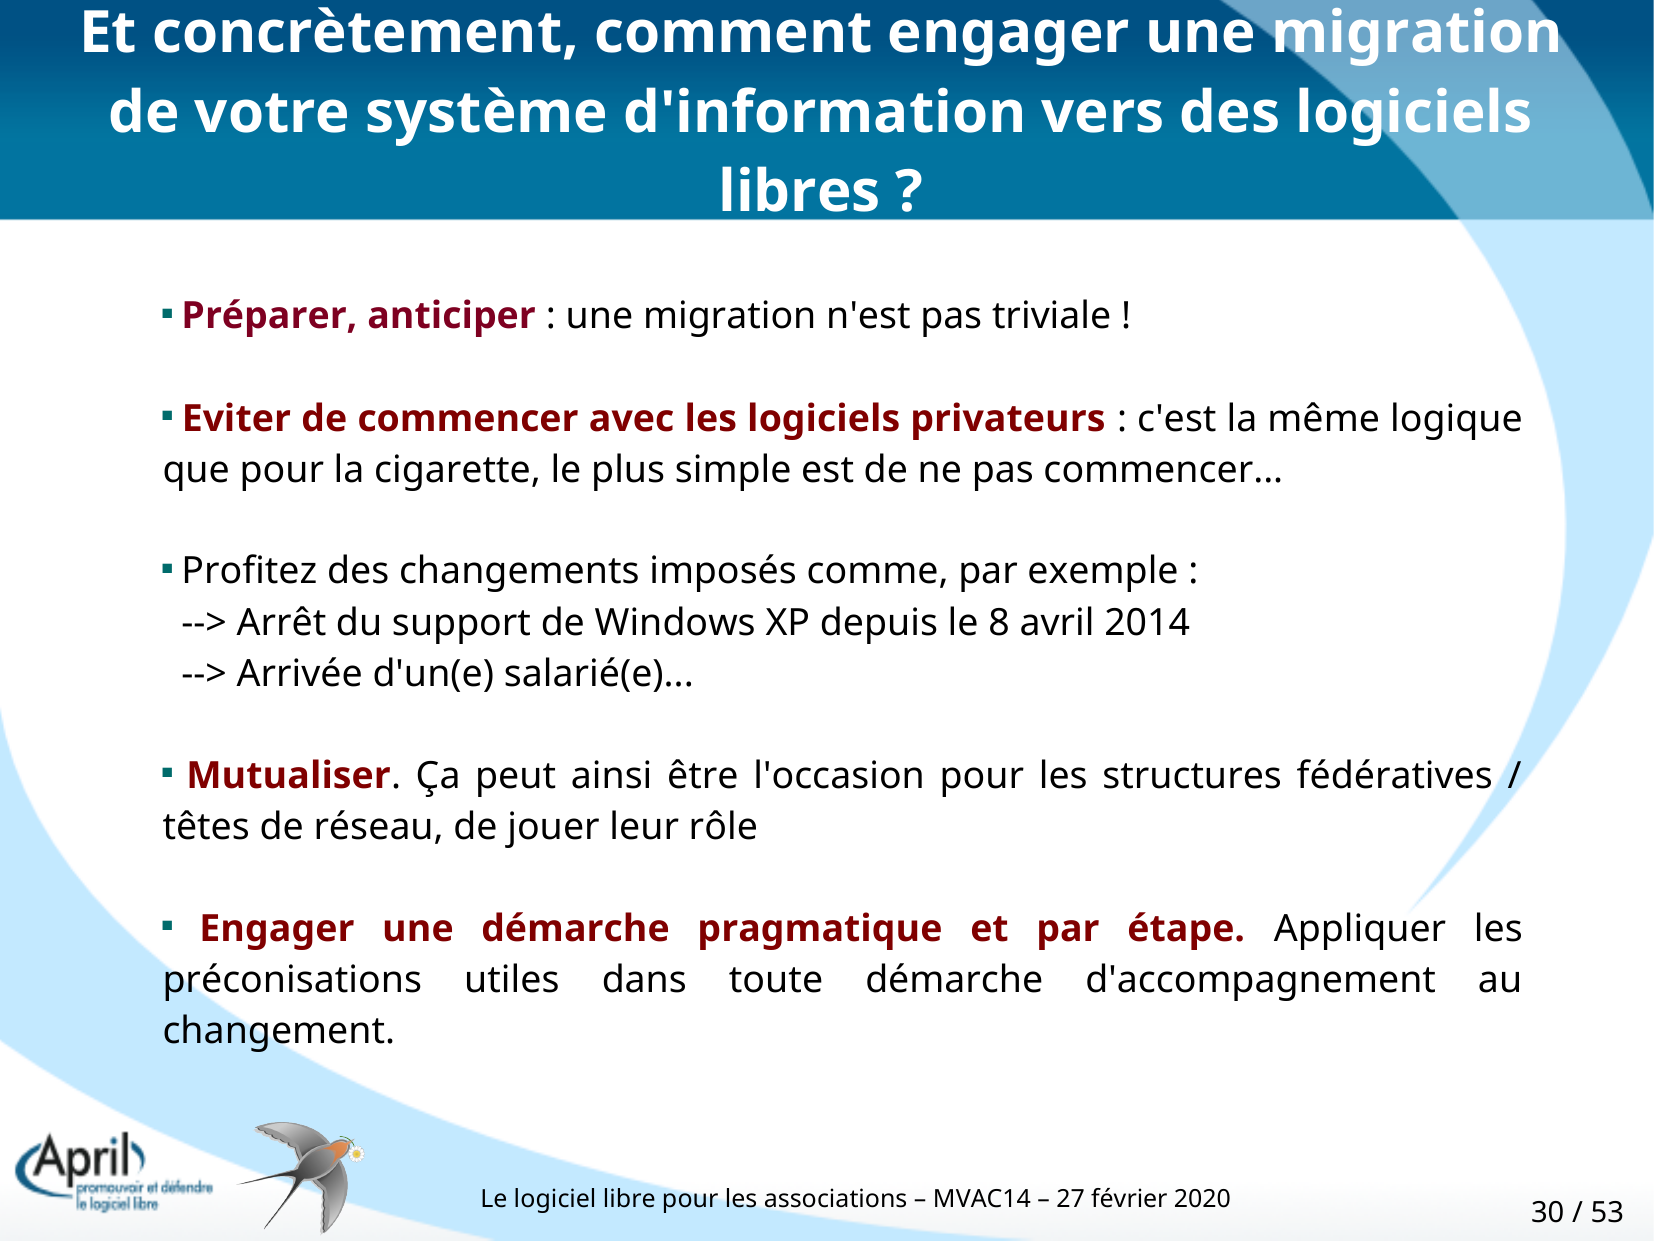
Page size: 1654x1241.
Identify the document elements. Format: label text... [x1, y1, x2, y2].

picture [0, 0, 1654, 1241]
text_box Préparer, anticiper : une migration n'est pas triviale ! Eviter de commencer avec les logiciels privateurs : c'est la même logique que pour la cigarette, le plus simple est de ne pas commencer... Profitez des changements imposés comme, par exemple : --> Arrêt du support de Windows XP depuis le 8 avril 2014 --> Arrivée d'un(e) salarié(e)... Mutualiser. Ça peut ainsi être l'occasion pour les structures fédératives / têtes de réseau, de jouer leur rôle Engager une démarche pragmatique et par étape. Appliquer les préconisations utiles dans toute démarche d'accompagnement au changement. [147, 281, 1538, 1063]
title Et concrètement, comment engager une migration de votre système d'information vers des logiciels libres ? [76, 5, 1566, 213]
